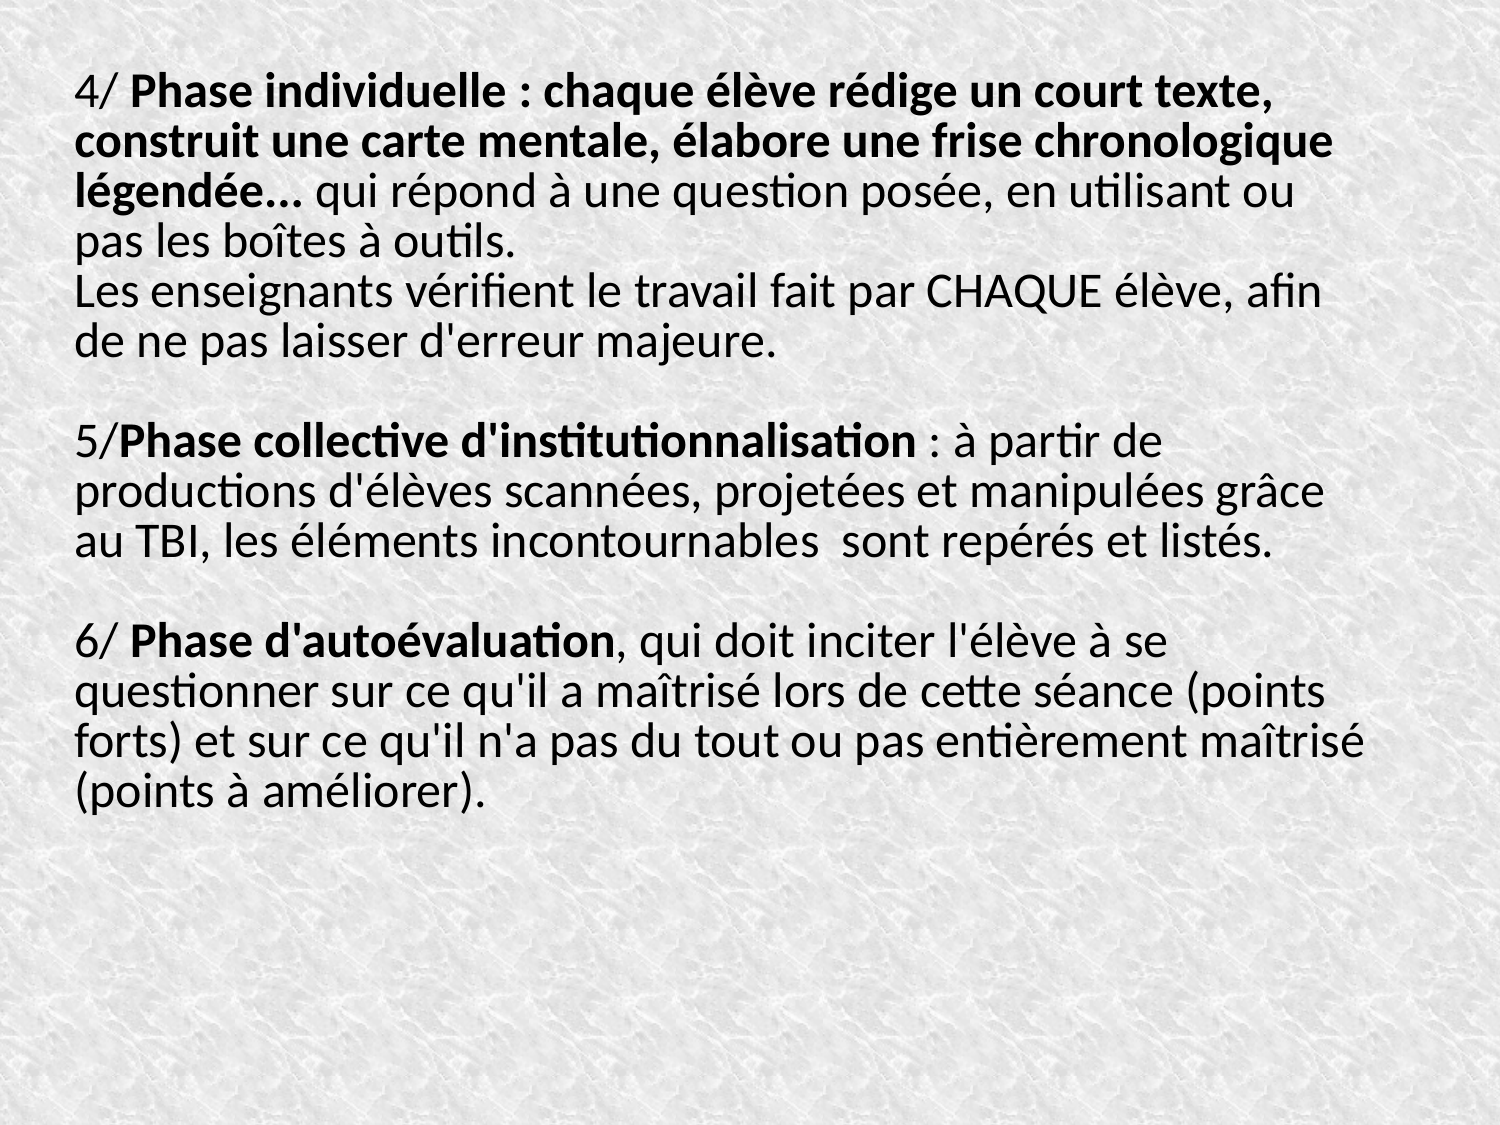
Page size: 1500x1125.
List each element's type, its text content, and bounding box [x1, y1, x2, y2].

picture [0, 0, 1500, 1125]
text_box 4/ Phase individuelle : chaque élève rédige un court texte, construit une carte mentale, élabore une frise chronologique légendée... qui répond à une question posée, en utilisant ou pas les boîtes à outils. Les enseignants vérifient le travail fait par CHAQUE élève, afin de ne pas laisser d'erreur majeure. 5/Phase collective d'institutionnalisation : à partir de productions d'élèves scannées, projetées et manipulées grâce au TBI, les éléments incontournables sont repérés et listés. 6/ Phase d'autoévaluation, qui doit inciter l'élève à se questionner sur ce qu'il a maîtrisé lors de cette séance (points forts) et sur ce qu'il n'a pas du tout ou pas entièrement maîtrisé (points à améliorer). [59, 62, 1382, 993]
